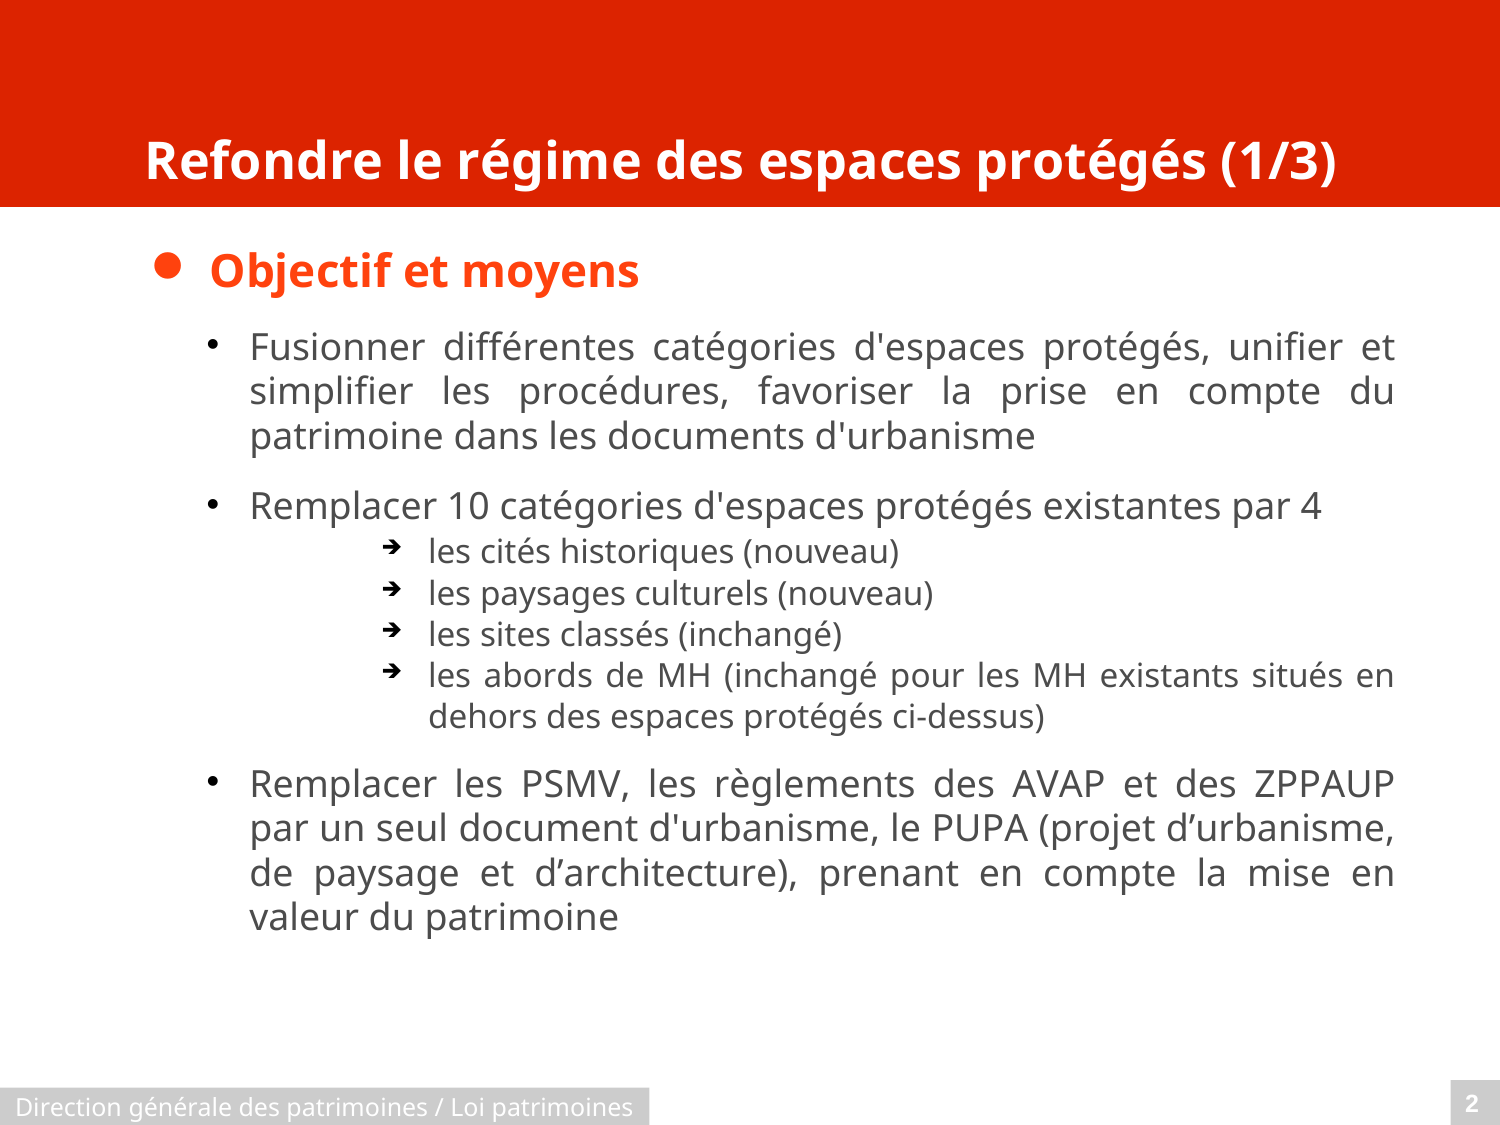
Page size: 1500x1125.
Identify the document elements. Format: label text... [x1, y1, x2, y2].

text_box [0, 0, 1500, 207]
list Objectif et moyens Fusionner différentes catégories d'espaces protégés, unifier et simplifier les procédures, favoriser la prise en compte du patrimoine dans les documents d'urbanisme Remplacer 10 catégories d'espaces protégés existantes par 4 les cités historiques (nouveau) les paysages culturels (nouveau) les sites classés (inchangé) les abords de MH (inchangé pour les MH existants situés en dehors des espaces protégés ci-dessus) Remplacer les PSMV, les règlements des AVAP et des ZPPAUP par un seul document d'urbanisme, le PUPA (projet d’urbanisme, de paysage et d’architecture), prenant en compte la mise en valeur du patrimoine [29, 236, 1412, 1123]
title Refondre le régime des espaces protégés (1/3) [108, 59, 1388, 199]
